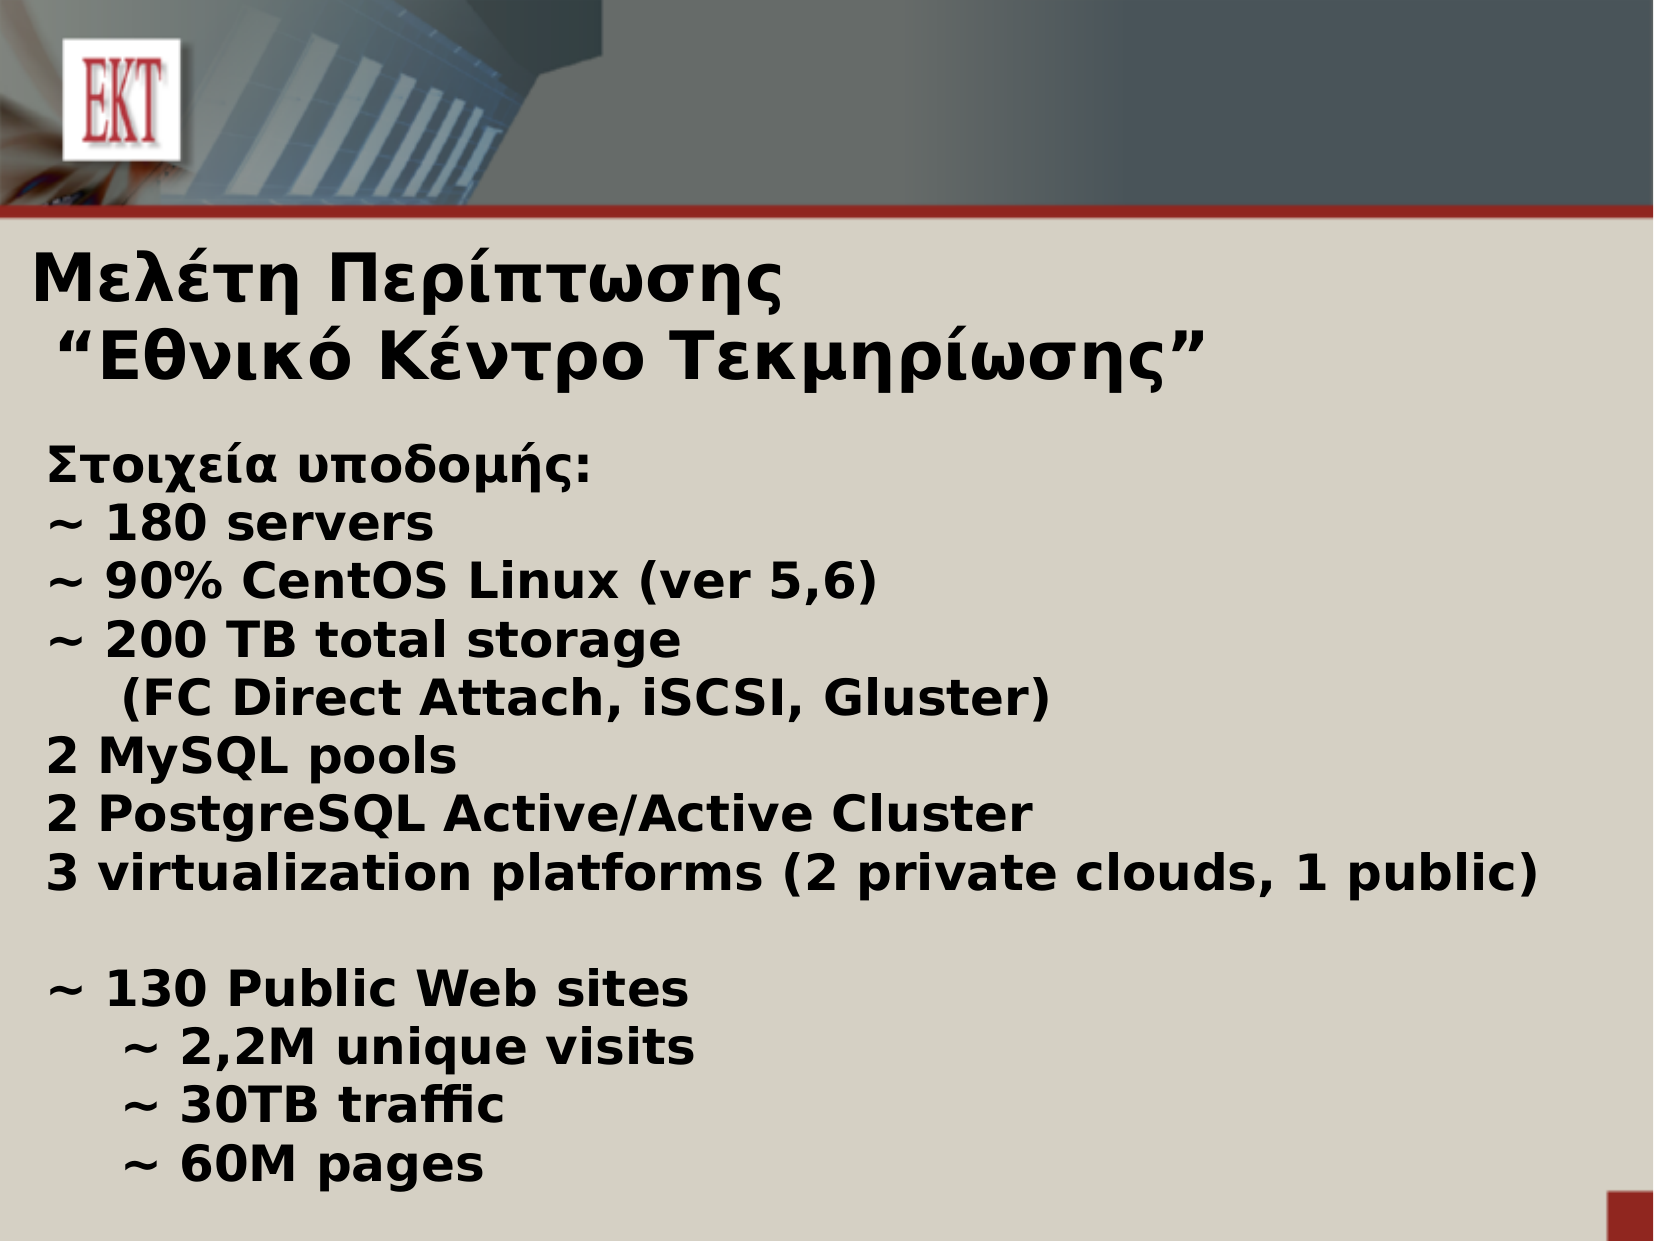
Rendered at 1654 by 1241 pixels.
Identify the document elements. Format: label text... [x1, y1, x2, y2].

picture [0, 0, 1654, 1241]
subtitle Μελέτη Περίπτωσης “Εθνικό Κέντρο Τεκμηρίωσης” [30, 229, 1268, 406]
text_box Στοιχεία υποδομής: ~ 180 servers ~ 90% CentOS Linux (ver 5,6) ~ 200 TB total storage (FC Direct Attach, iSCSI, Gluster) 2 MySQL pools 2 PostgreSQL Active/Active Cluster 3 virtualization platforms (2 private clouds, 1 public) ~ 130 Public Web sites ~ 2,2M unique visits ~ 30TB traffic ~ 60M pages [45, 319, 1621, 1241]
